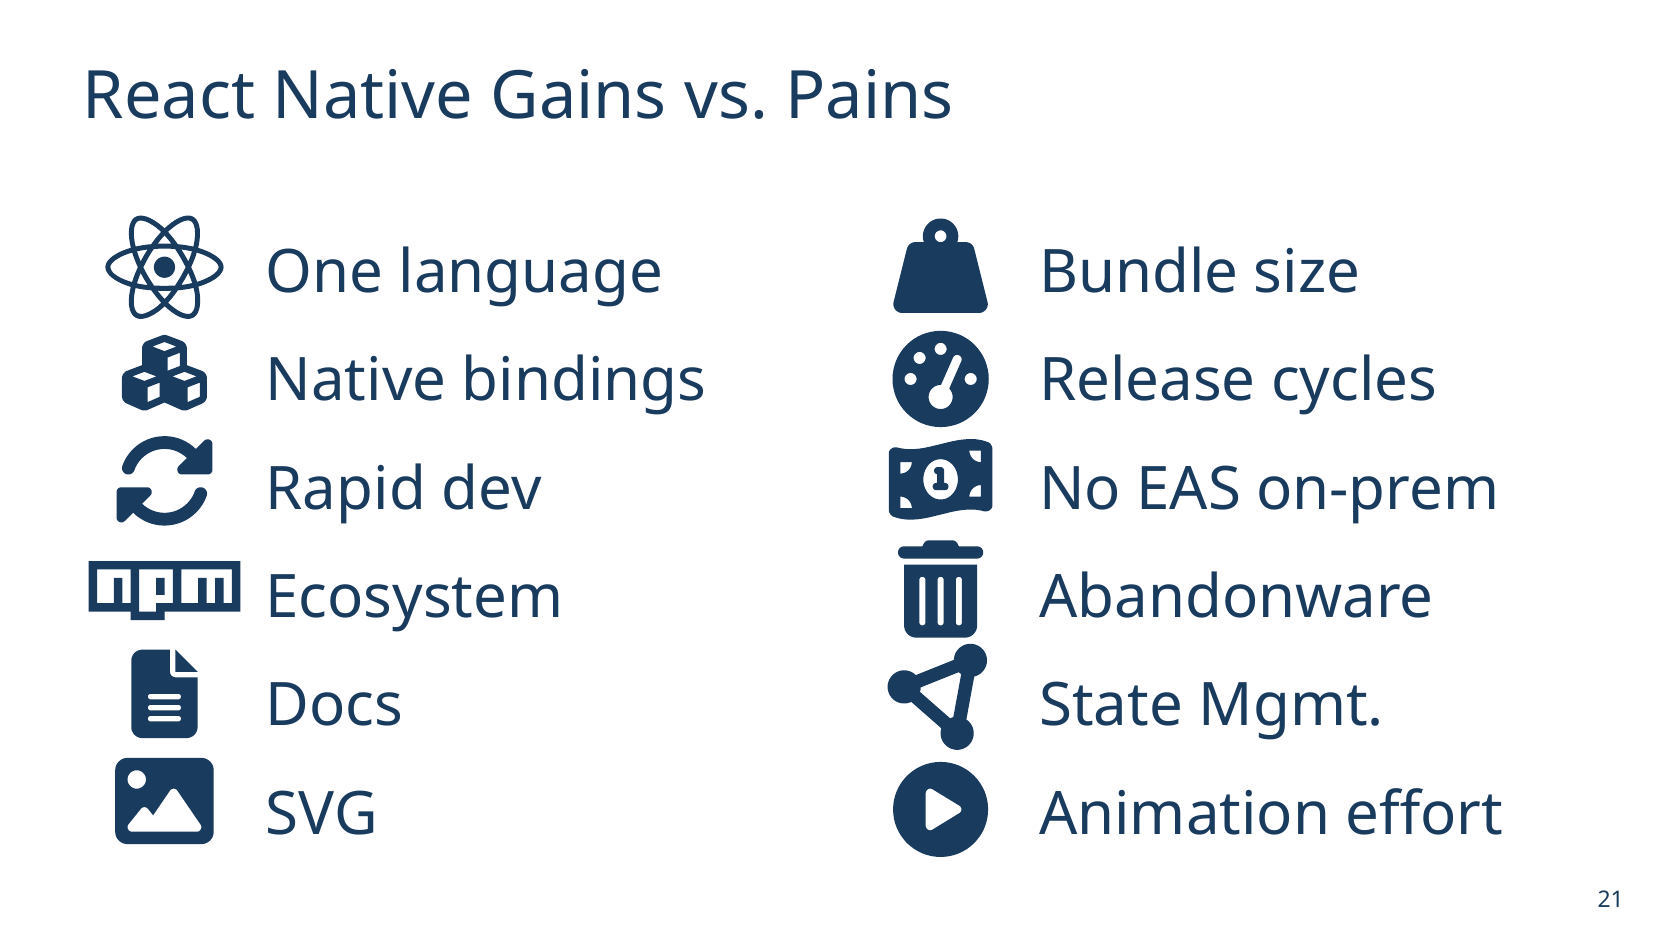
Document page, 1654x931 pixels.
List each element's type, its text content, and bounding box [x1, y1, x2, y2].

text_box [893, 218, 988, 313]
text_box [122, 436, 213, 475]
text_box [888, 439, 993, 520]
text_box [121, 334, 207, 411]
text_box [131, 649, 198, 739]
text_box [88, 561, 241, 621]
text_box [904, 564, 978, 638]
text_box [115, 757, 214, 845]
text_box [175, 649, 198, 672]
text_box [892, 330, 989, 428]
title React Native Gains vs. Pains [82, 37, 1571, 148]
text_box [887, 643, 987, 750]
text_box [893, 761, 989, 857]
text_box [898, 540, 984, 559]
text_box [116, 487, 208, 526]
list One language Native bindings Rapid dev Ecosystem Docs SVG [265, 228, 898, 857]
list Bundle size Release cycles No EAS on-prem Abandonware State Mgmt. Animation effort [1039, 228, 1654, 857]
text_box [105, 215, 224, 319]
